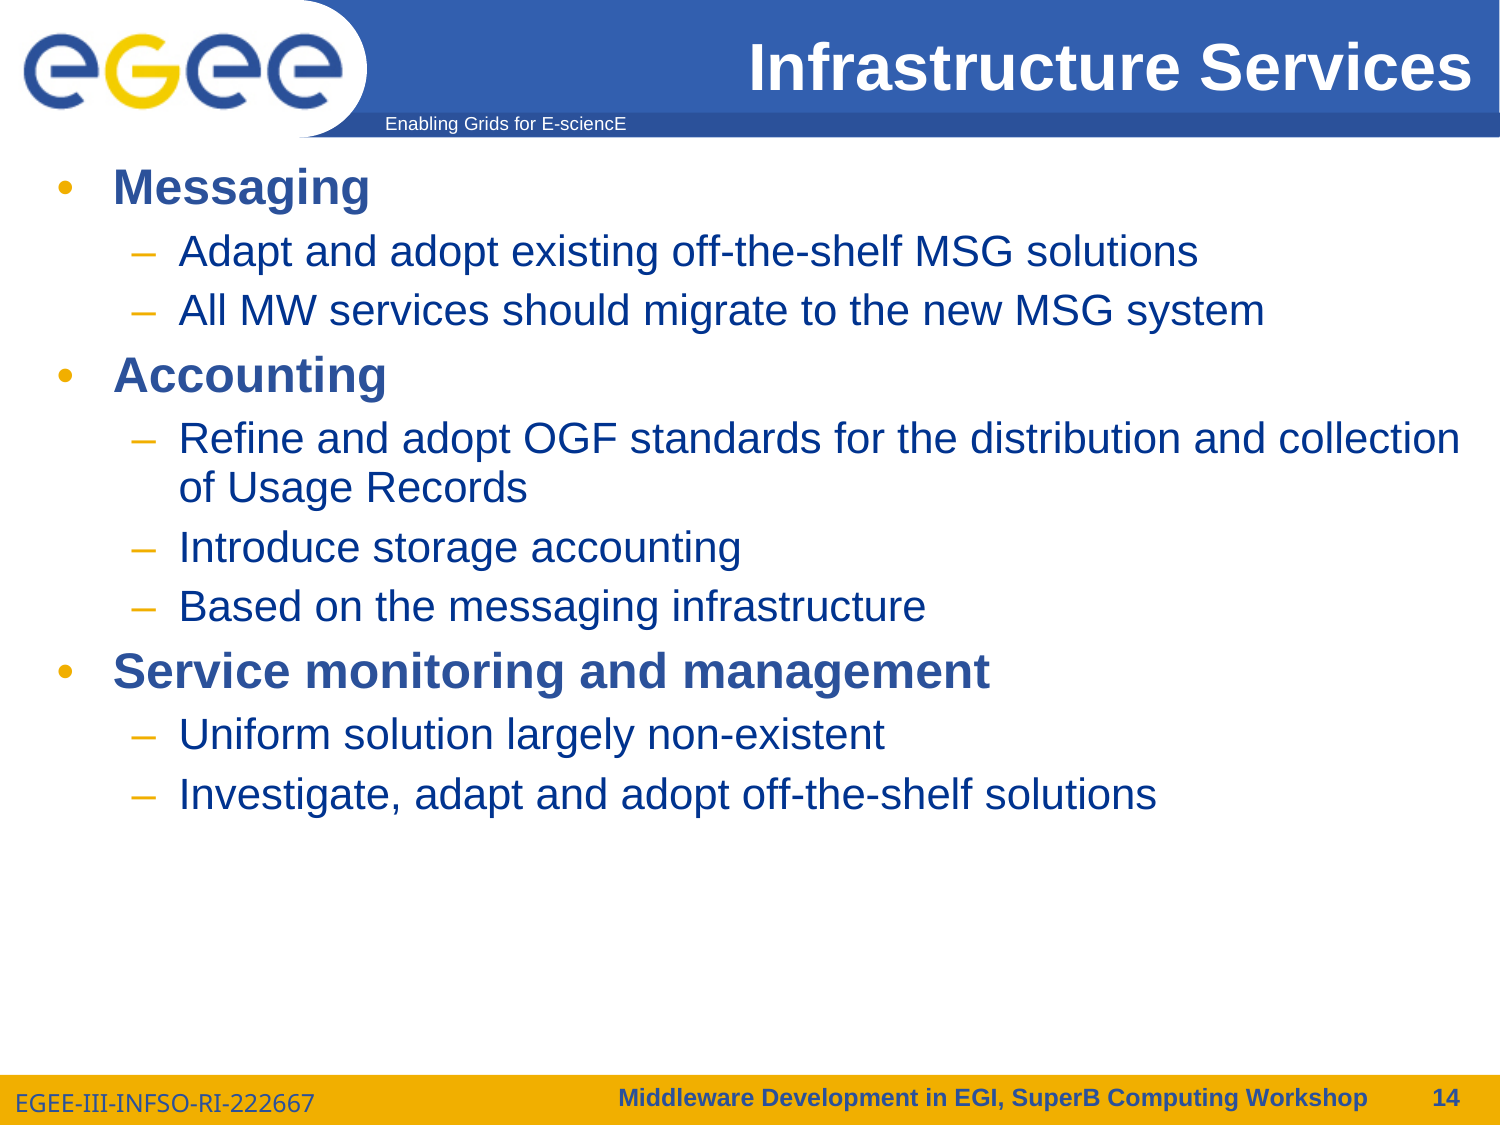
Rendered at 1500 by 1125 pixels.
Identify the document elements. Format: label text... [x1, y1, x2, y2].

list Messaging Adapt and adopt existing off-the-shelf MSG solutions All MW services should migrate to the new MSG system Accounting Refine and adopt OGF standards for the distribution and collection of Usage Records Introduce storage accounting Based on the messaging infrastructure Service monitoring and management Uniform solution largely non-existent Investigate, adapt and adopt off-the-shelf solutions [56, 159, 1466, 888]
picture [18, 30, 349, 112]
title Infrastructure Services [369, 0, 1475, 148]
